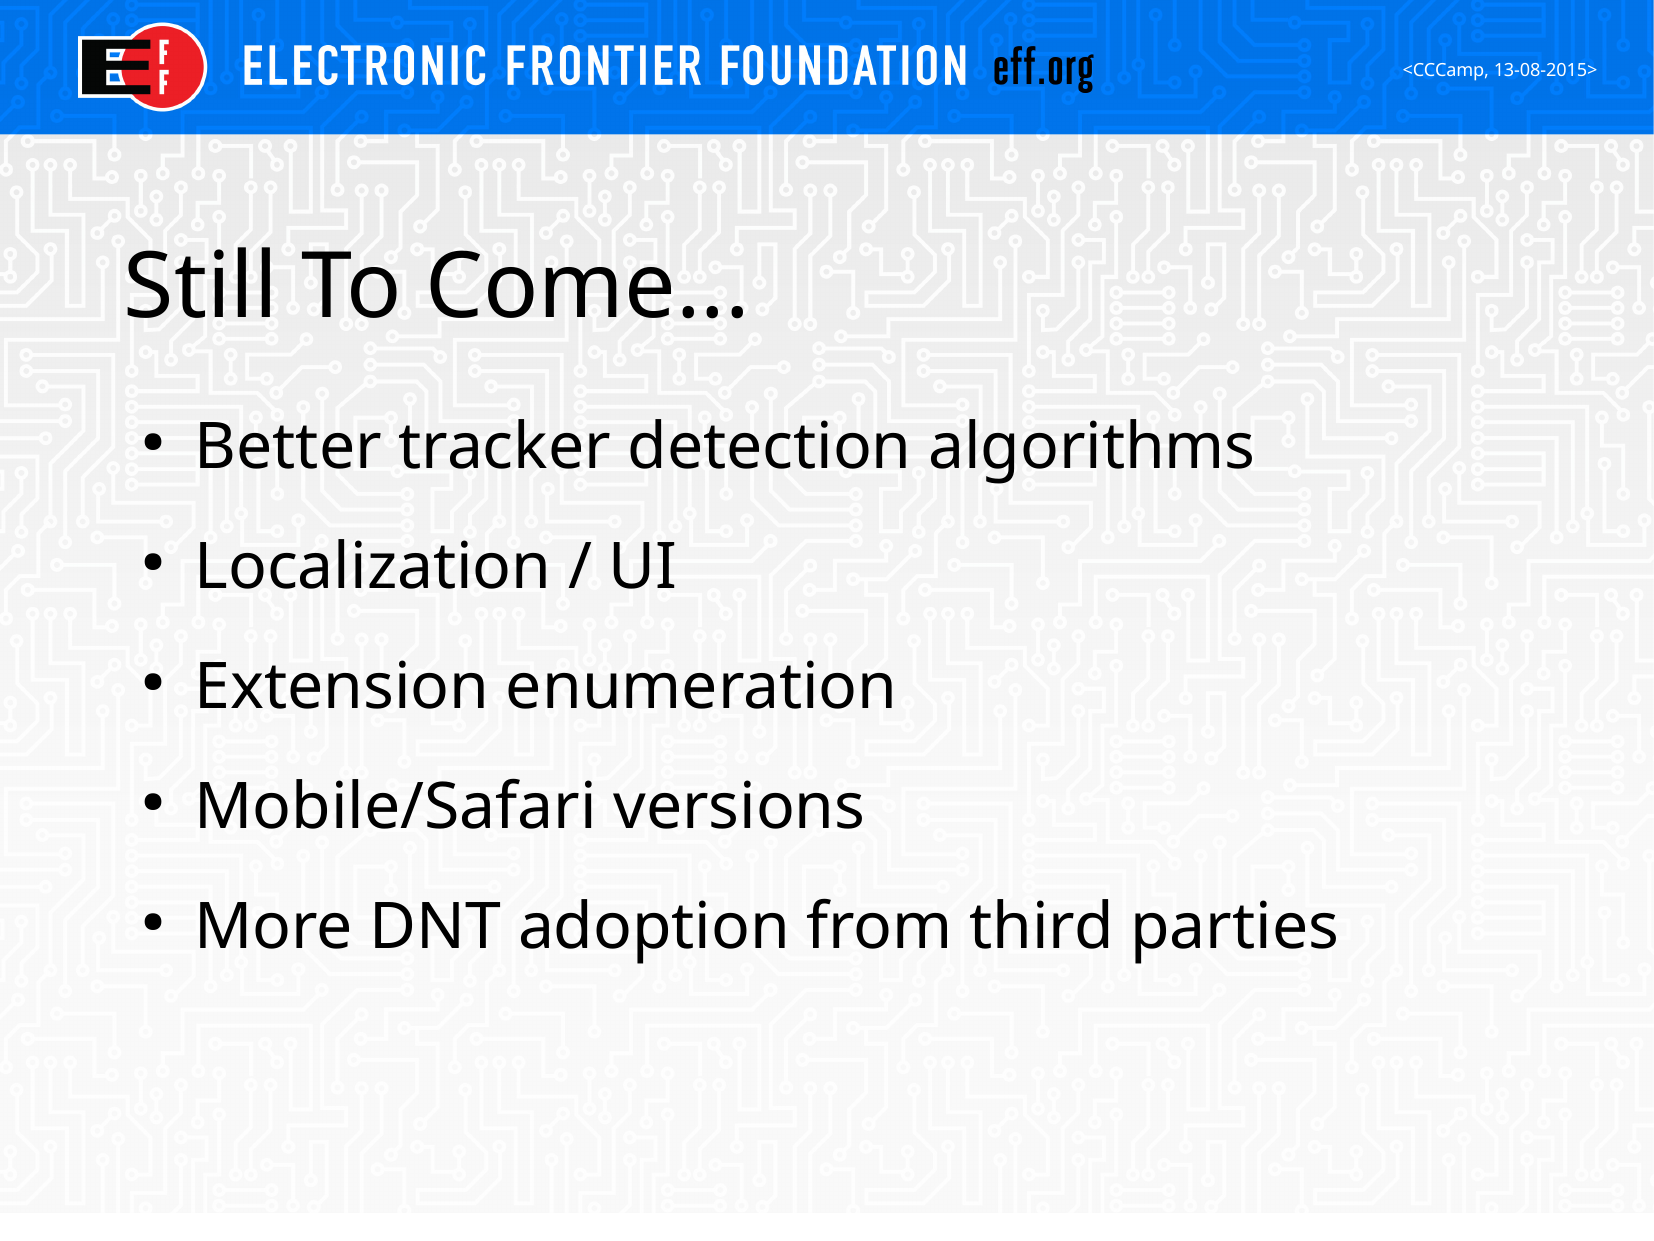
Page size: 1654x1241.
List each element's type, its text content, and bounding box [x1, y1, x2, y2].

picture [0, 0, 1654, 1213]
title Still To Come... [124, 179, 1530, 386]
list Better tracker detection algorithms Localization / UI Extension enumeration Mobile/Safari versions More DNT adoption from third parties [124, 399, 1530, 1144]
